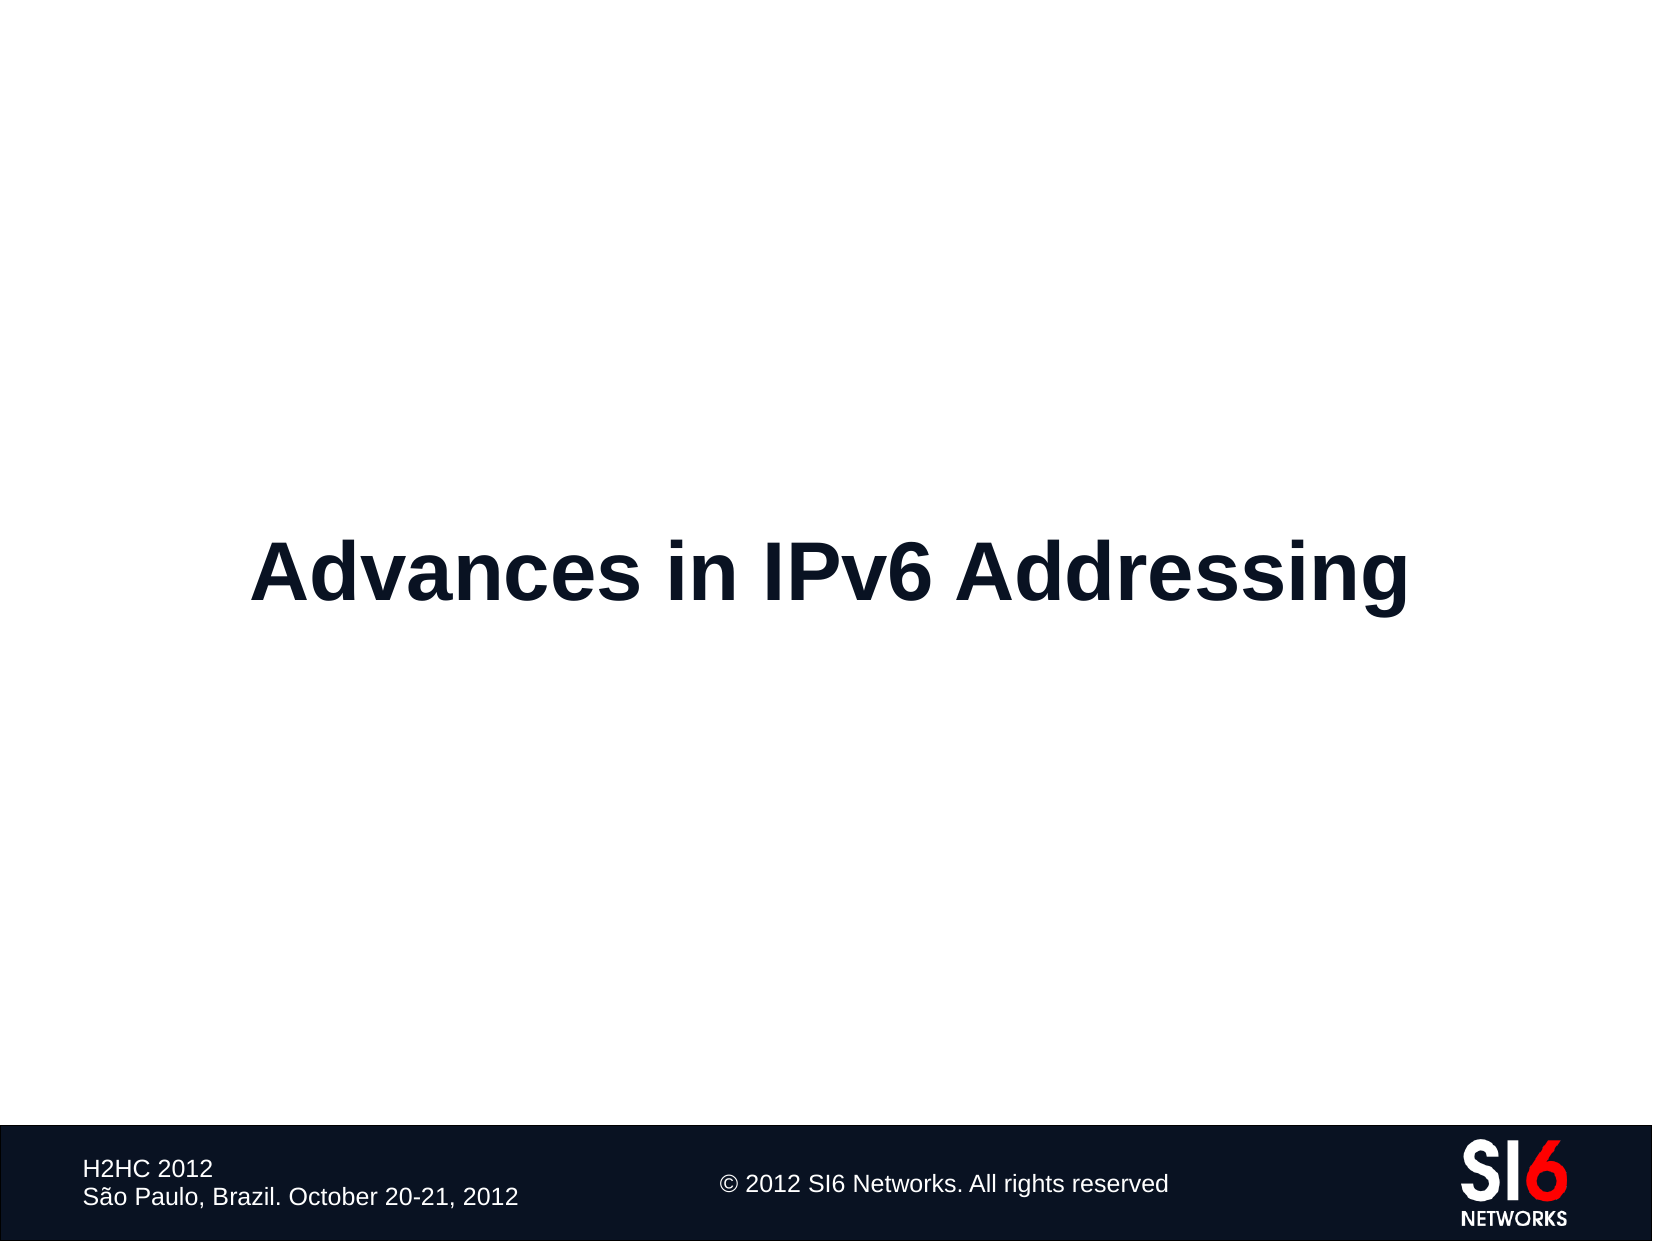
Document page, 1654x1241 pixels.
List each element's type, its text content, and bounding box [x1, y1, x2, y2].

title Advances in IPv6 Addressing [86, 467, 1576, 676]
picture [1461, 1139, 1567, 1226]
